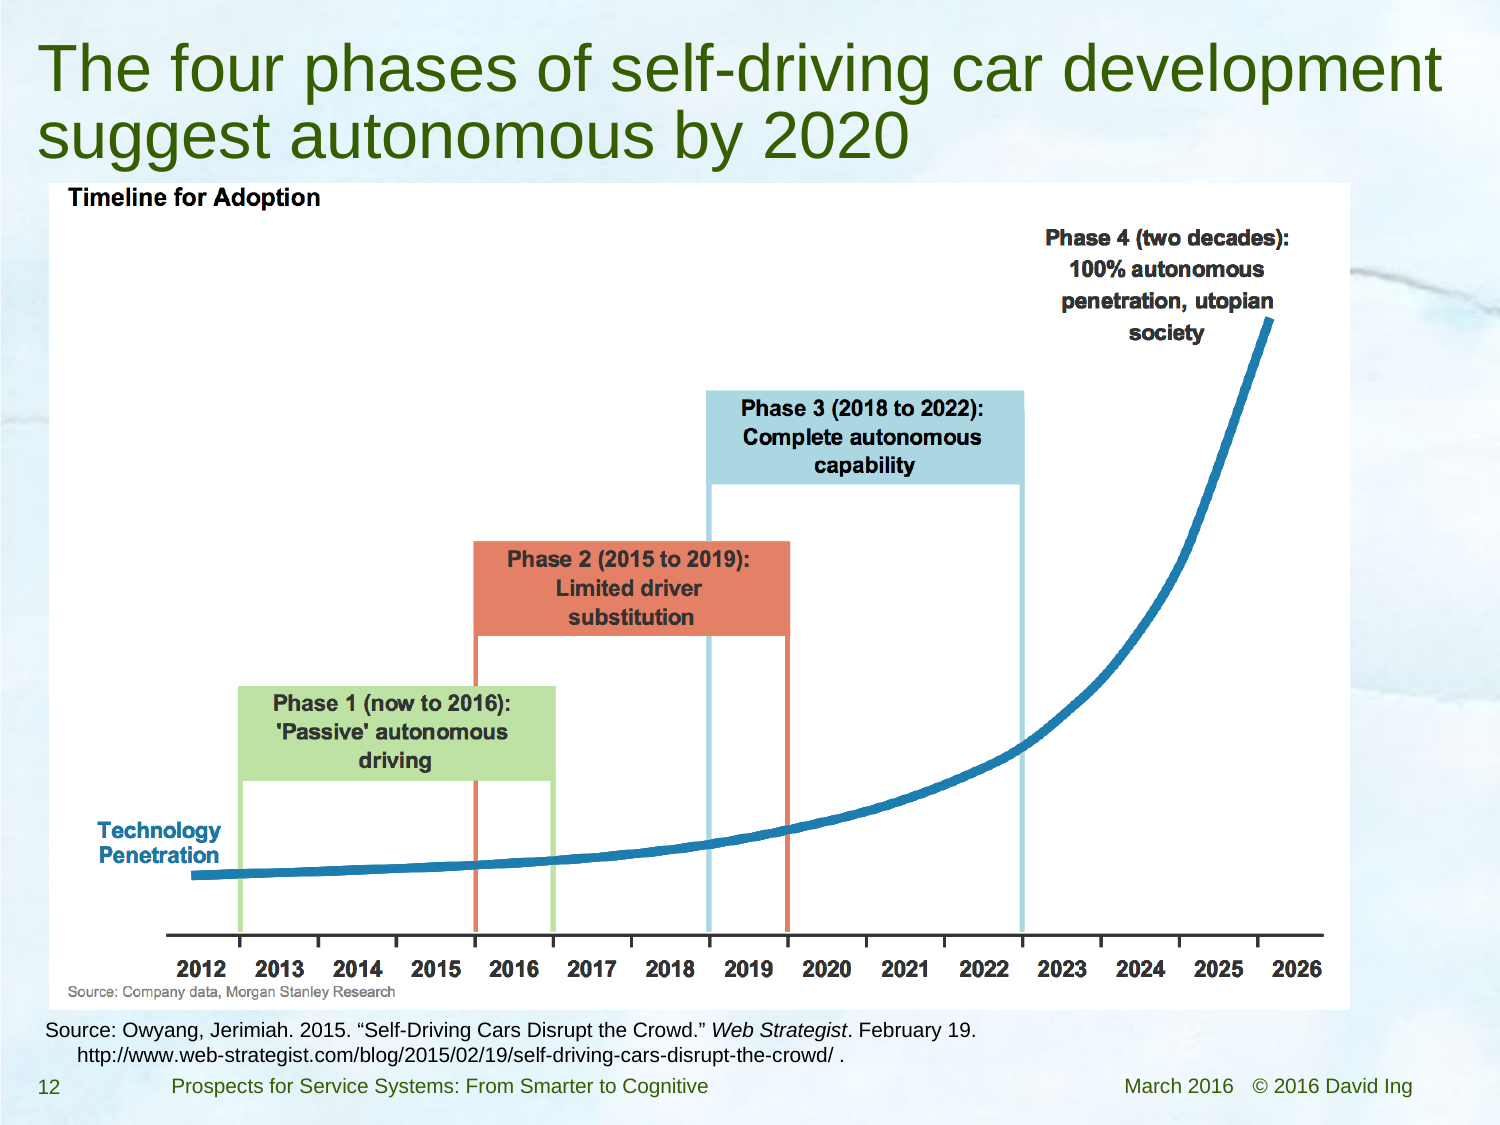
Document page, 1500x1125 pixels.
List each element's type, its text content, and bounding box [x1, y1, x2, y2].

picture [0, 0, 1500, 1125]
text_box Source: Owyang, Jerimiah. 2015. “Self-Driving Cars Disrupt the Crowd.” Web Strategist. February 19. http://www.web-strategist.com/blog/2015/02/19/self-driving-cars-disrupt-the-crowd/ . - [30, 1009, 1463, 1077]
title The four phases of self-driving car development suggest autonomous by 2020 [37, 37, 1463, 180]
